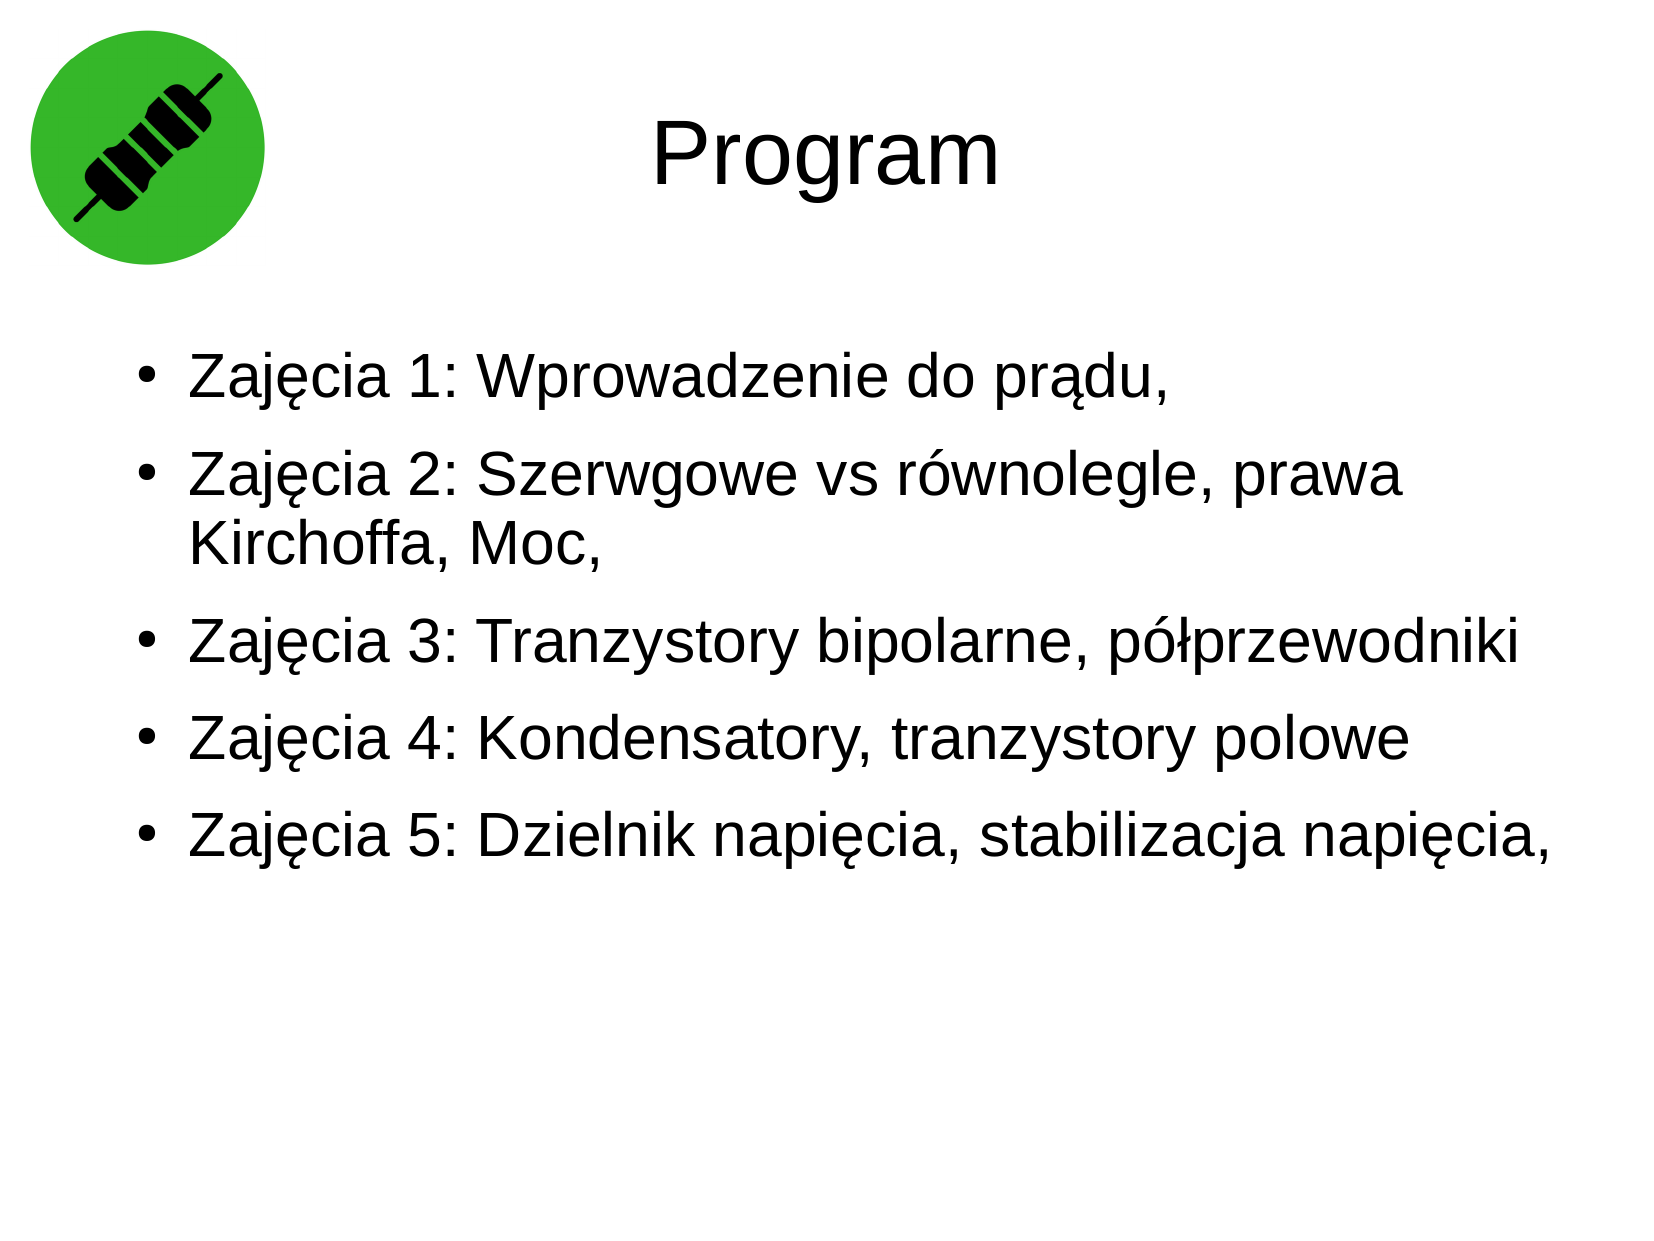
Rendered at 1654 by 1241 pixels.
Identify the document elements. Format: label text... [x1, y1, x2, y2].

title Program [266, 49, 1571, 257]
list Zajęcia 1: Wprowadzenie do prądu, Zajęcia 2: Szerwgowe vs równolegle, prawa Kirchoffa, Moc, Zajęcia 3: Tranzystory bipolarne, półprzewodniki Zajęcia 4: Kondensatory, tranzystory polowe Zajęcia 5: Dzielnik napięcia, stabilizacja napięcia, [118, 341, 1607, 1063]
picture [29, 29, 266, 266]
